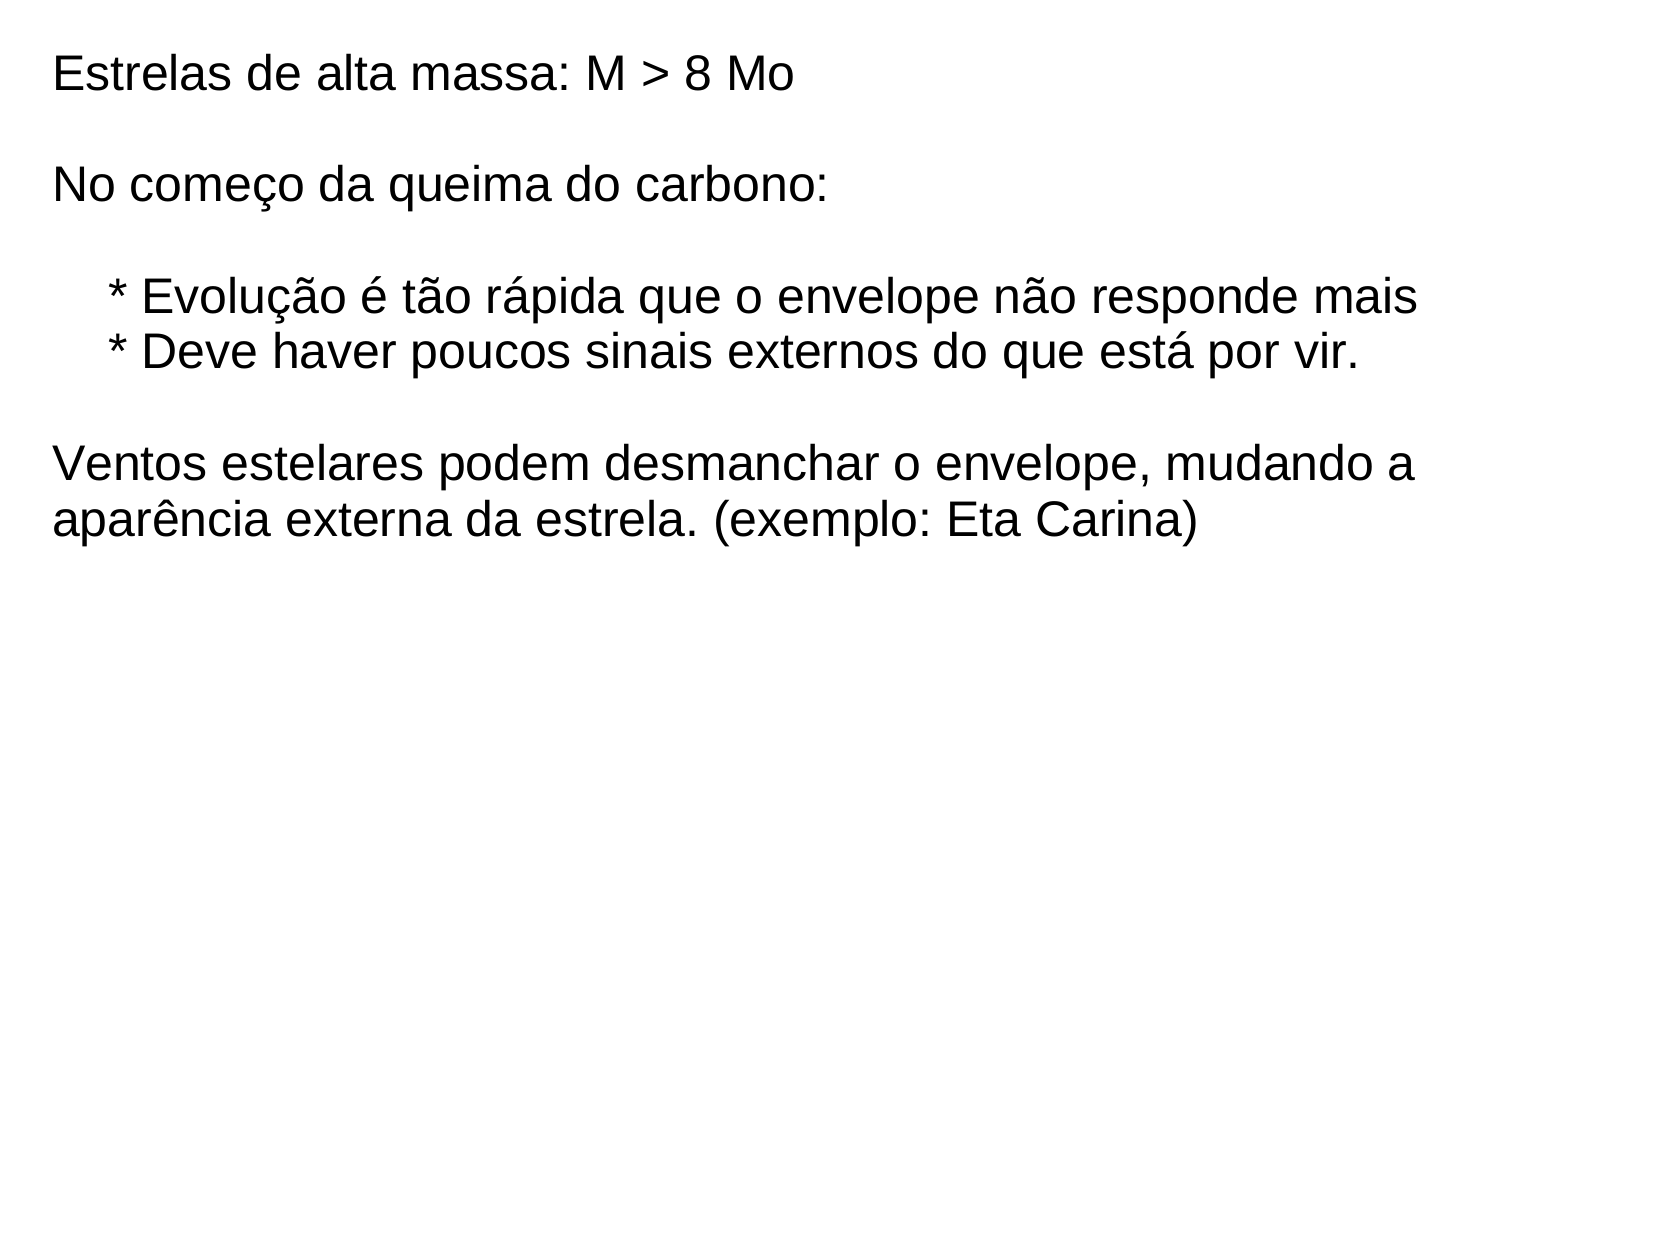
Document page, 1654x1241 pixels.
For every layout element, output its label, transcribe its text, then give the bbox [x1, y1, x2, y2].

text_box Estrelas de alta massa: M > 8 Mo No começo da queima do carbono: * Evolução é tão rápida que o envelope não responde mais * Deve haver poucos sinais externos do que está por vir. Ventos estelares podem desmanchar o envelope, mudando a aparência externa da estrela. (exemplo: Eta Carina) [37, 37, 1576, 722]
